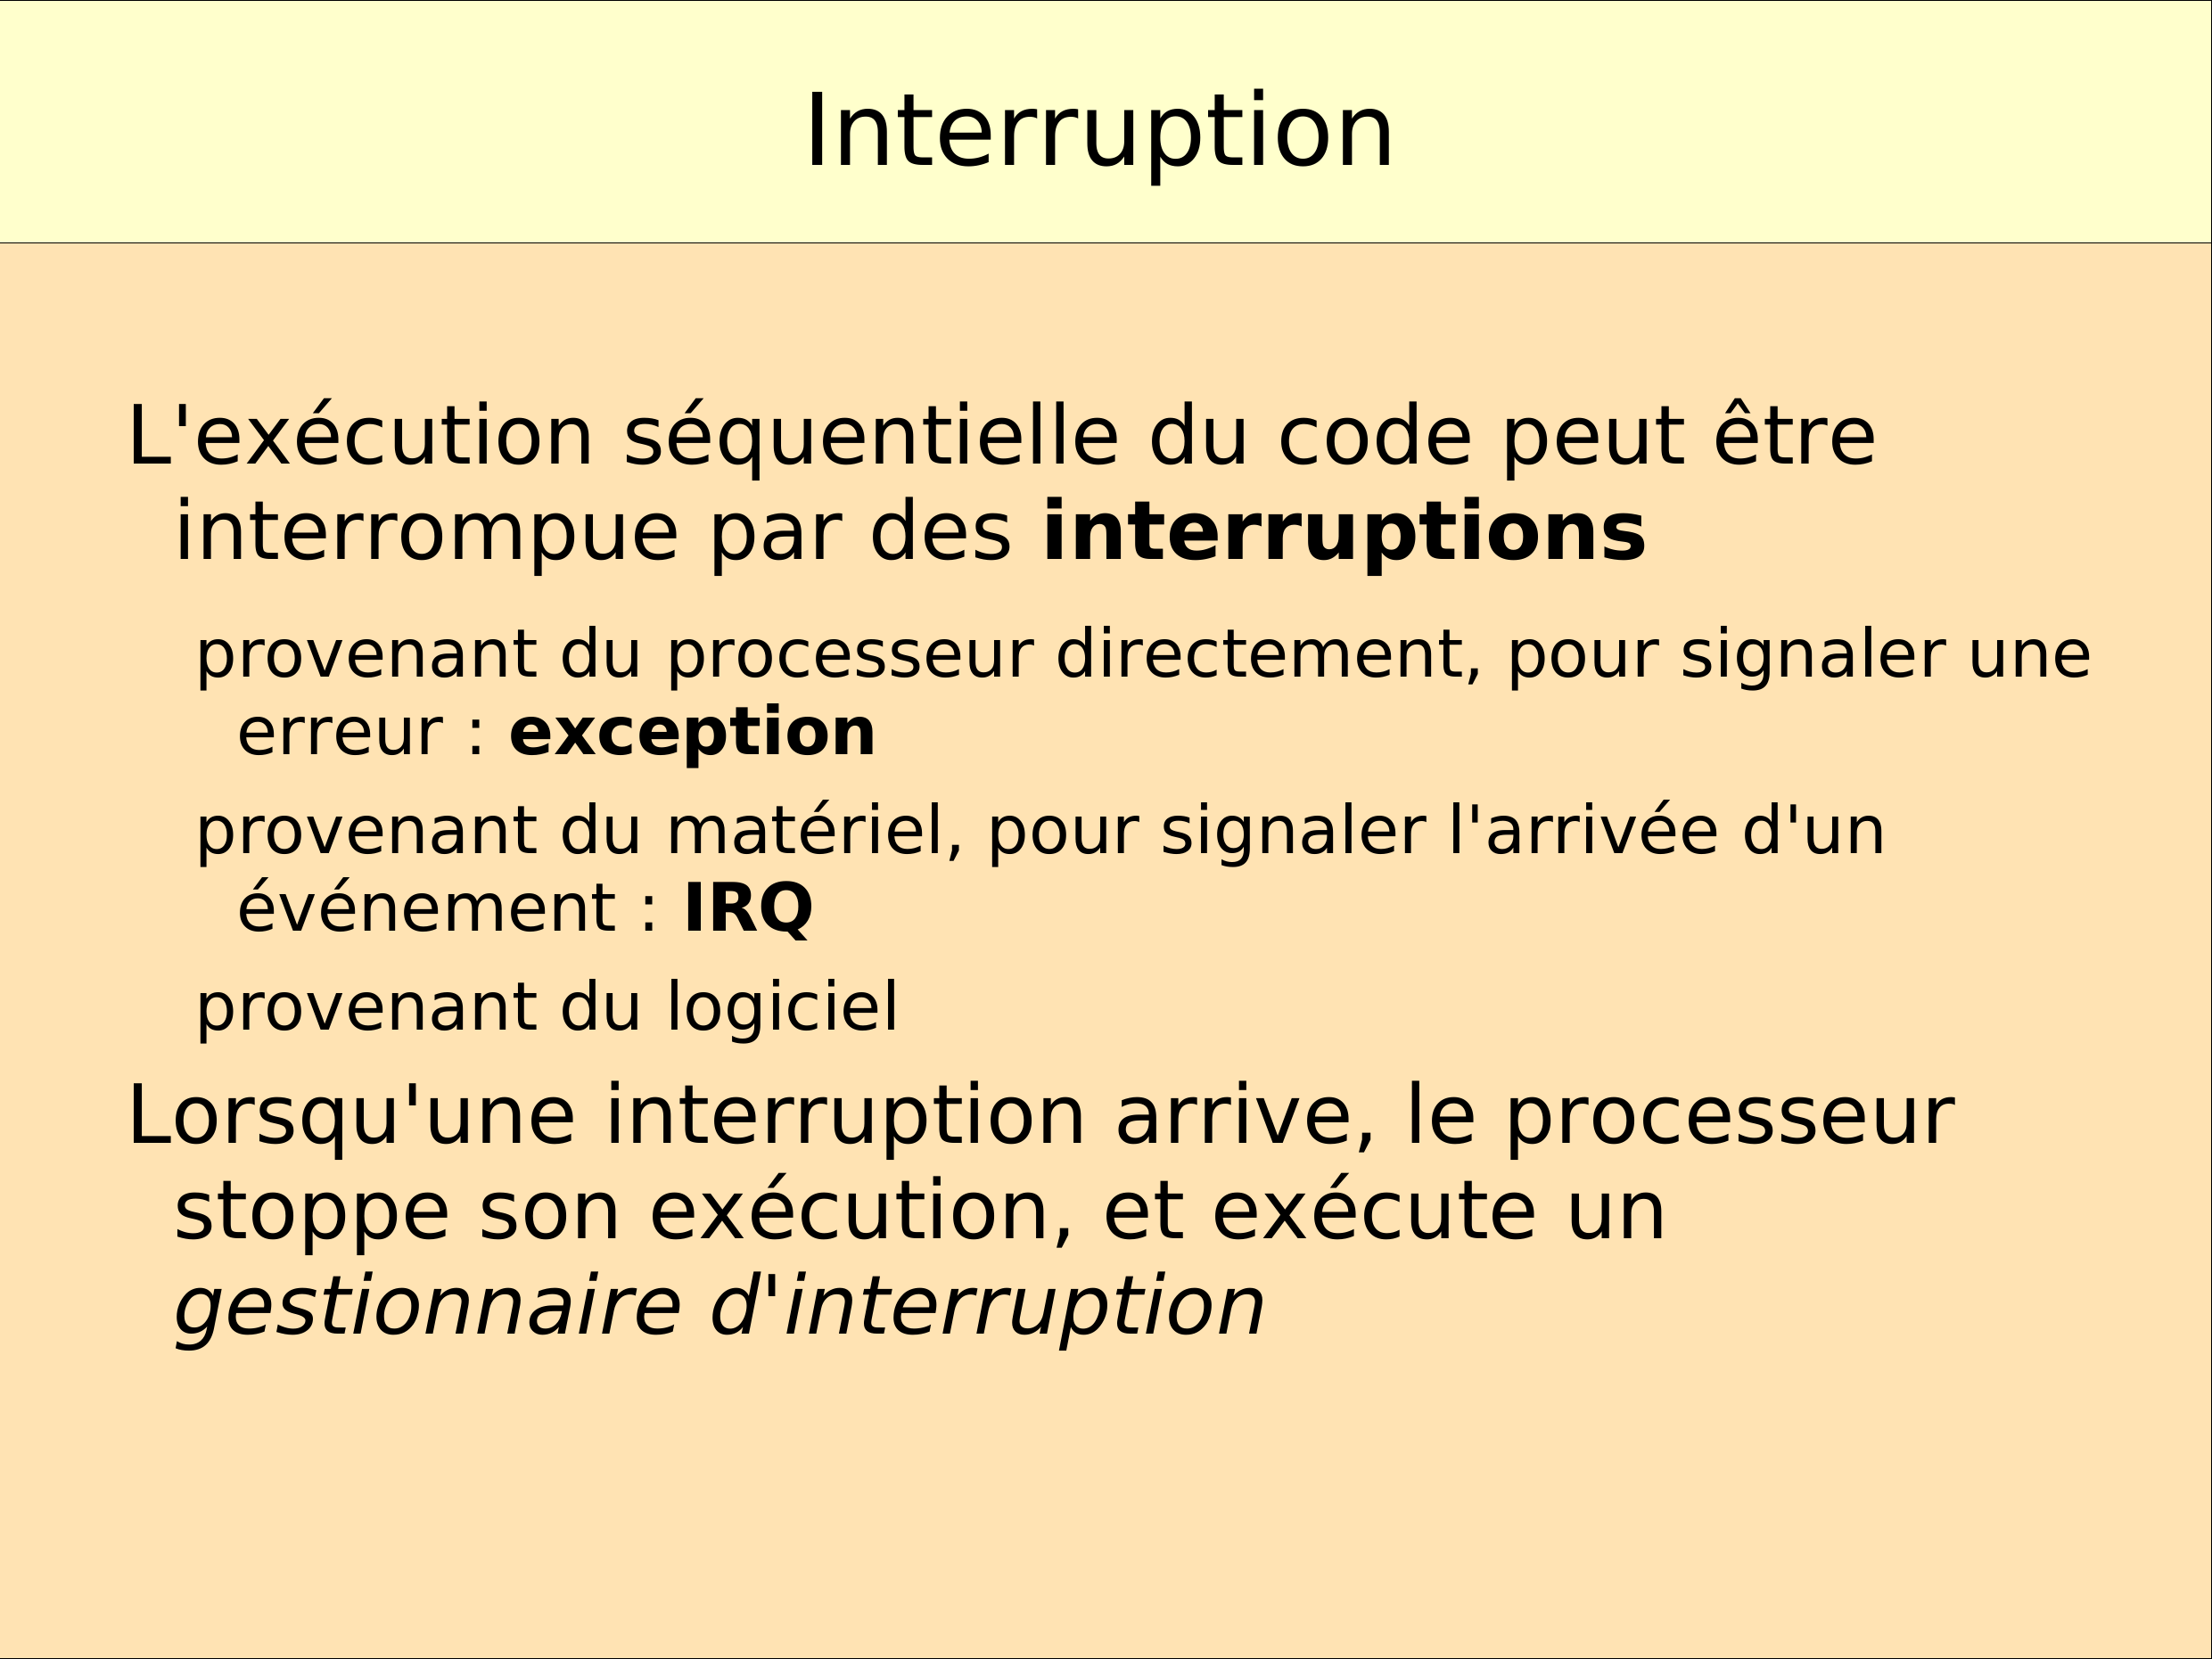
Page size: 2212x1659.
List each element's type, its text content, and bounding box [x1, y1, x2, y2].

title Interruption [153, 51, 2048, 211]
list L'exécution séquentielle du code peut être interrompue par des interruptions provenant du processeur directement, pour signaler une erreur : exception provenant du matériel, pour signaler l'arrivée d'un événement : IRQ provenant du logiciel Lorsqu'une interruption arrive, le processeur stoppe son exécution, et exécute un gestionnaire d'interruption [110, 388, 2101, 1482]
